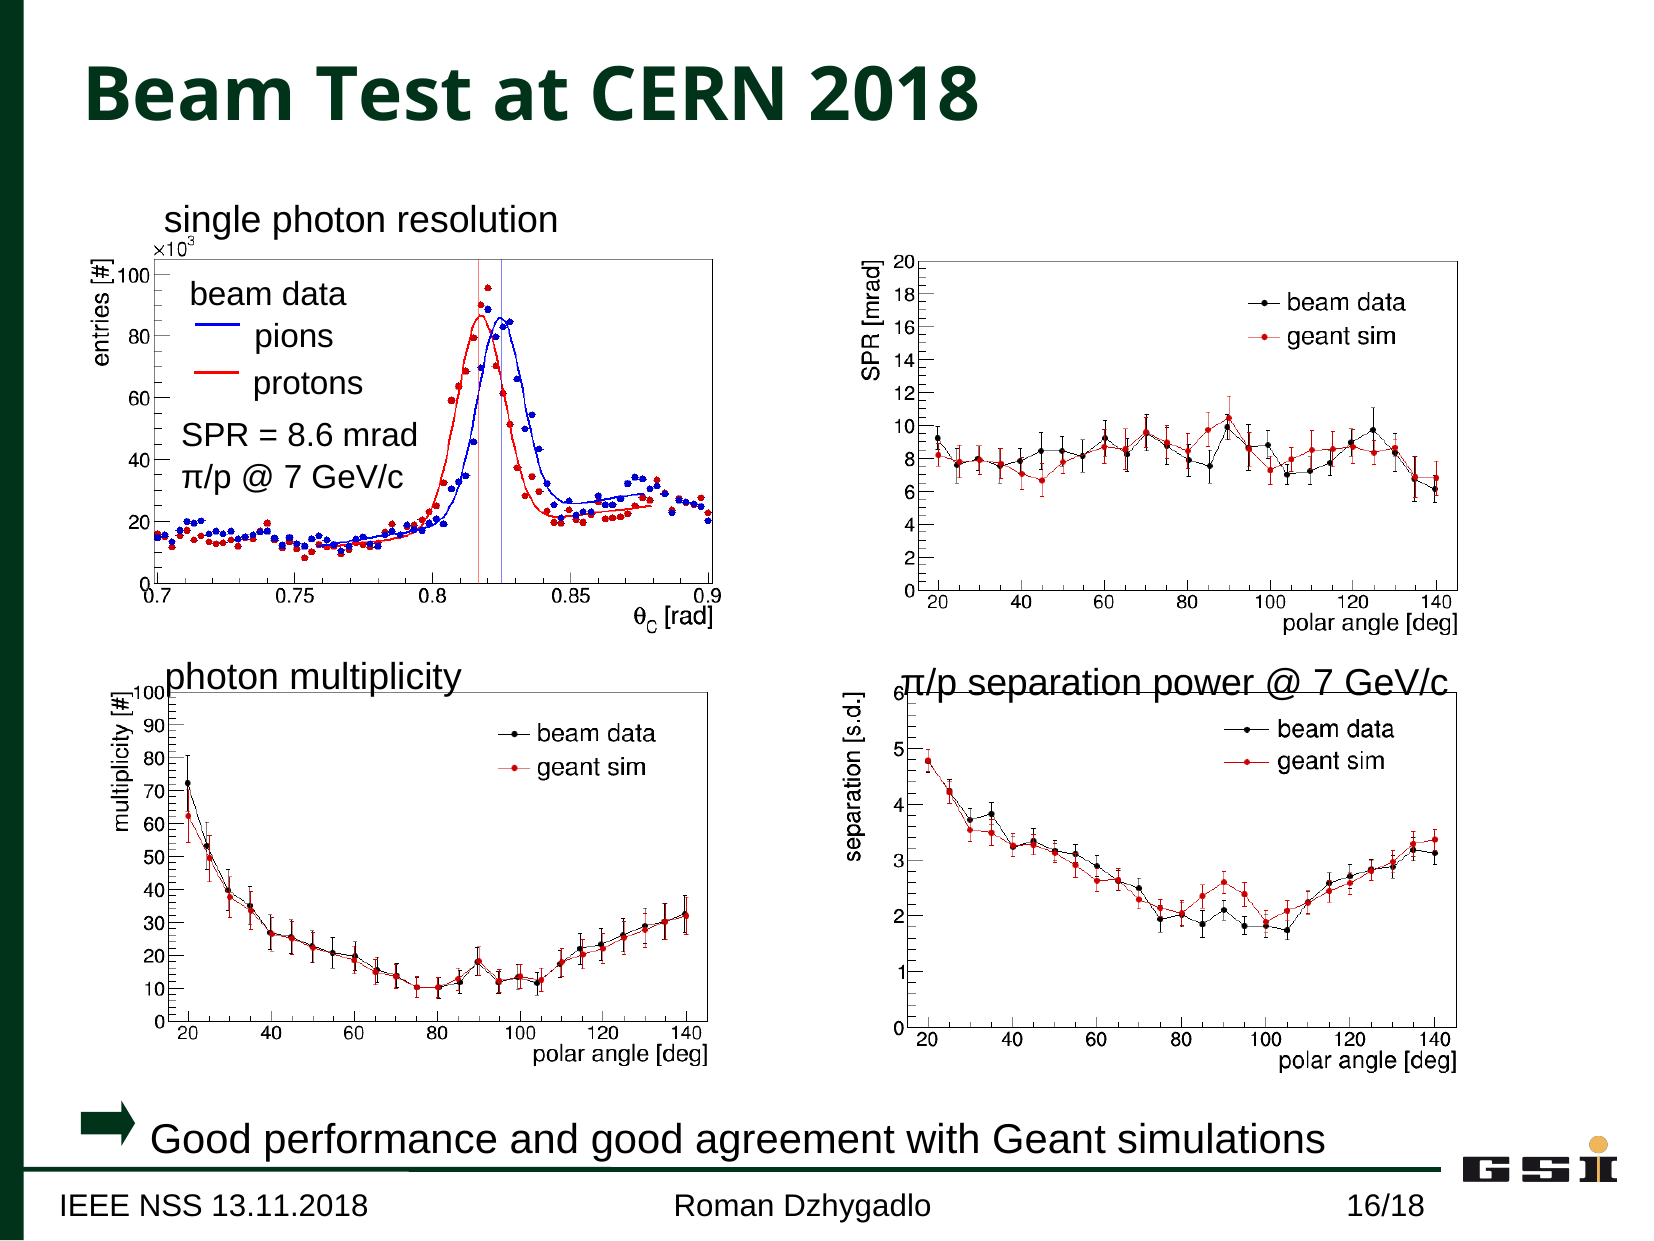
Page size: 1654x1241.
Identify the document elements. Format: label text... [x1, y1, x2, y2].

text_box π/p @ 7 GeV/c [166, 436, 442, 497]
picture [1463, 1136, 1617, 1182]
picture [838, 649, 1524, 1078]
text_box beam data [174, 252, 382, 310]
text_box pions [230, 294, 421, 352]
text_box π/p separation power @ 7 GeV/c [885, 637, 1464, 697]
picture [850, 218, 1524, 640]
text_box SPR = 8.6 mrad [166, 393, 464, 451]
picture [78, 214, 786, 1071]
text_box single photon resolution [149, 173, 574, 234]
text_box photon multiplicity [149, 631, 477, 692]
text_box Good performance and good agreement with Geant simulations [135, 1089, 1342, 1154]
text_box protons [228, 342, 419, 393]
text_box [80, 1100, 135, 1146]
title Beam Test at CERN 2018 [82, 11, 1571, 174]
